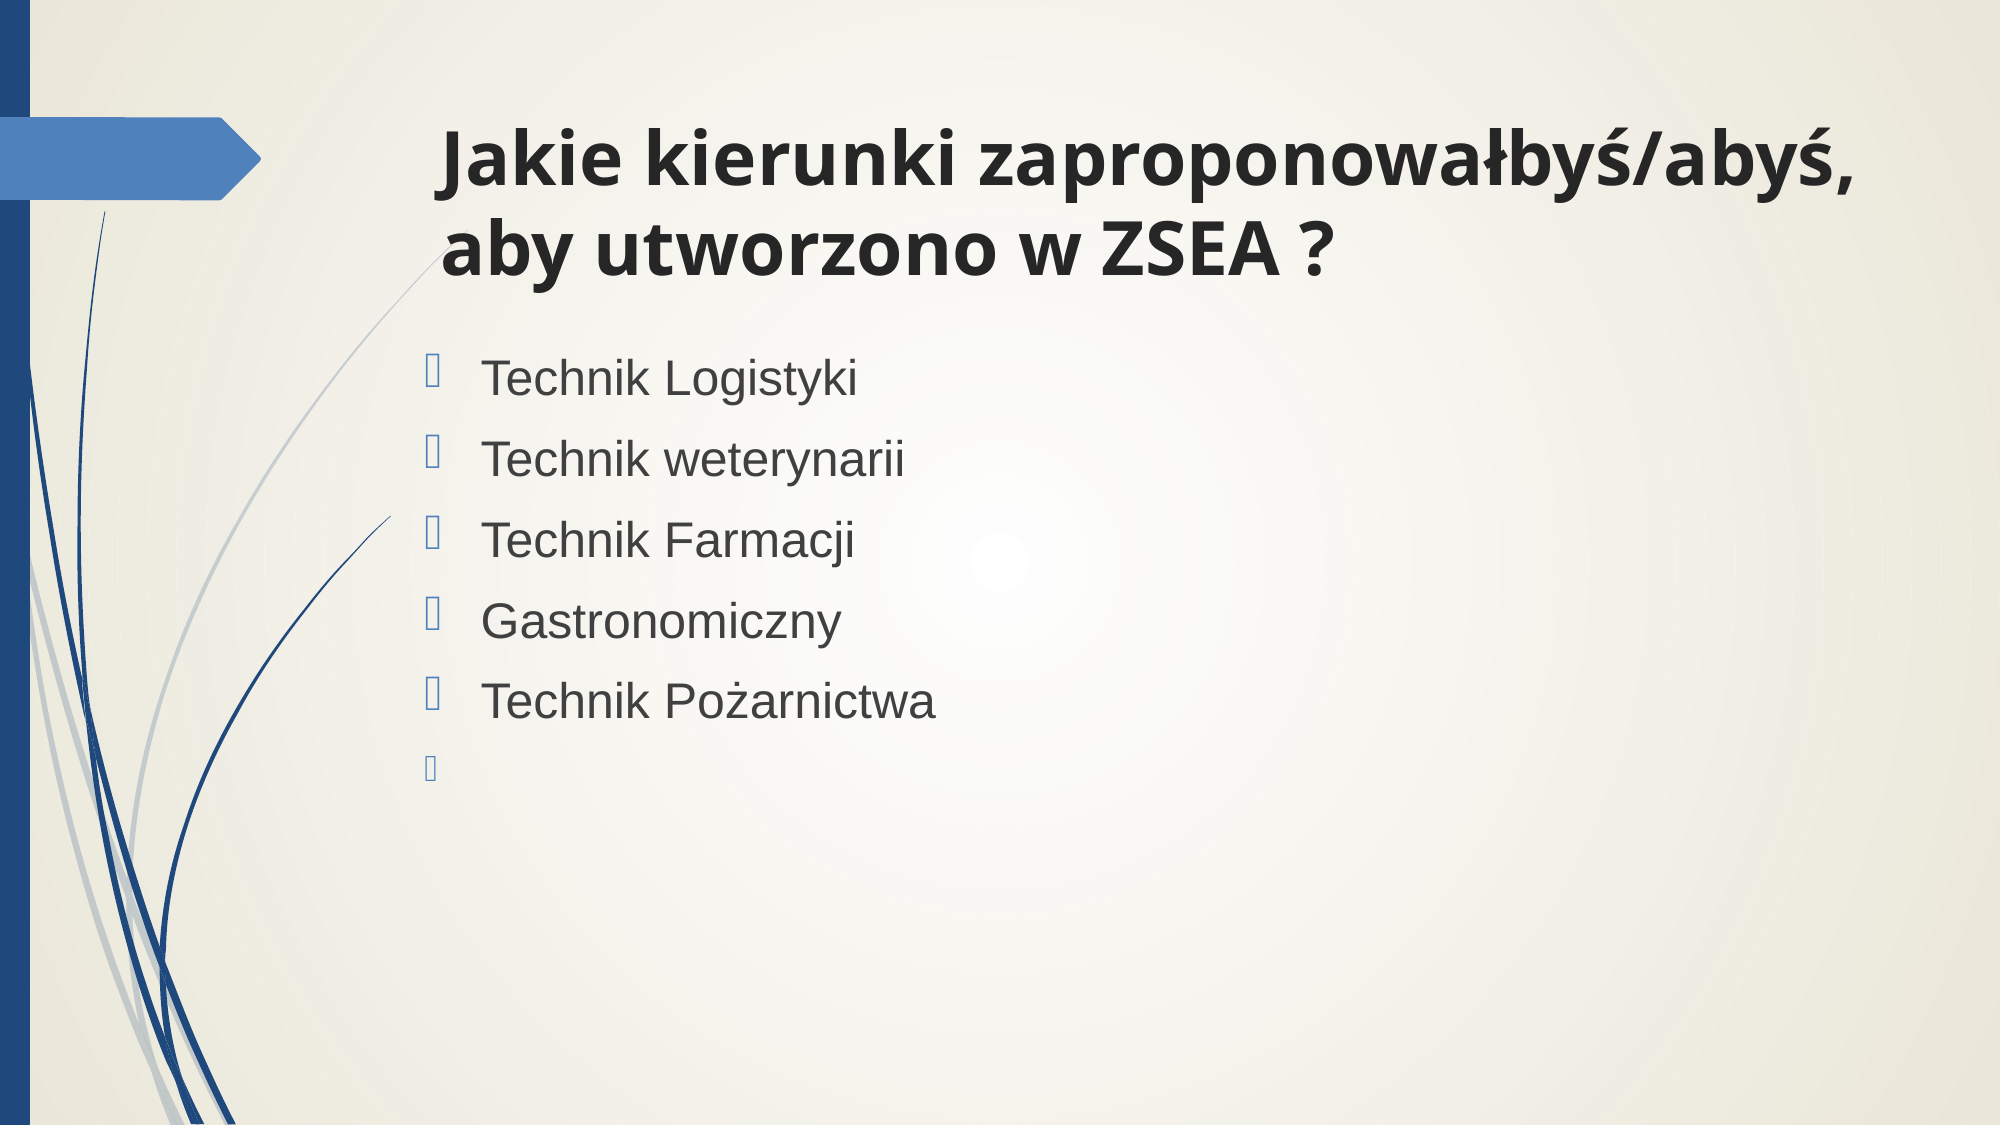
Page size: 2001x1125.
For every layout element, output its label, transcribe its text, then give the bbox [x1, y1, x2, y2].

title Jakie kierunki zaproponowałbyś/abyś, aby utworzono w ZSEA ? [425, 102, 1888, 313]
list Technik Logistyki Technik weterynarii Technik Farmacji Gastronomiczny Technik Pożarnictwa [409, 338, 1872, 958]
